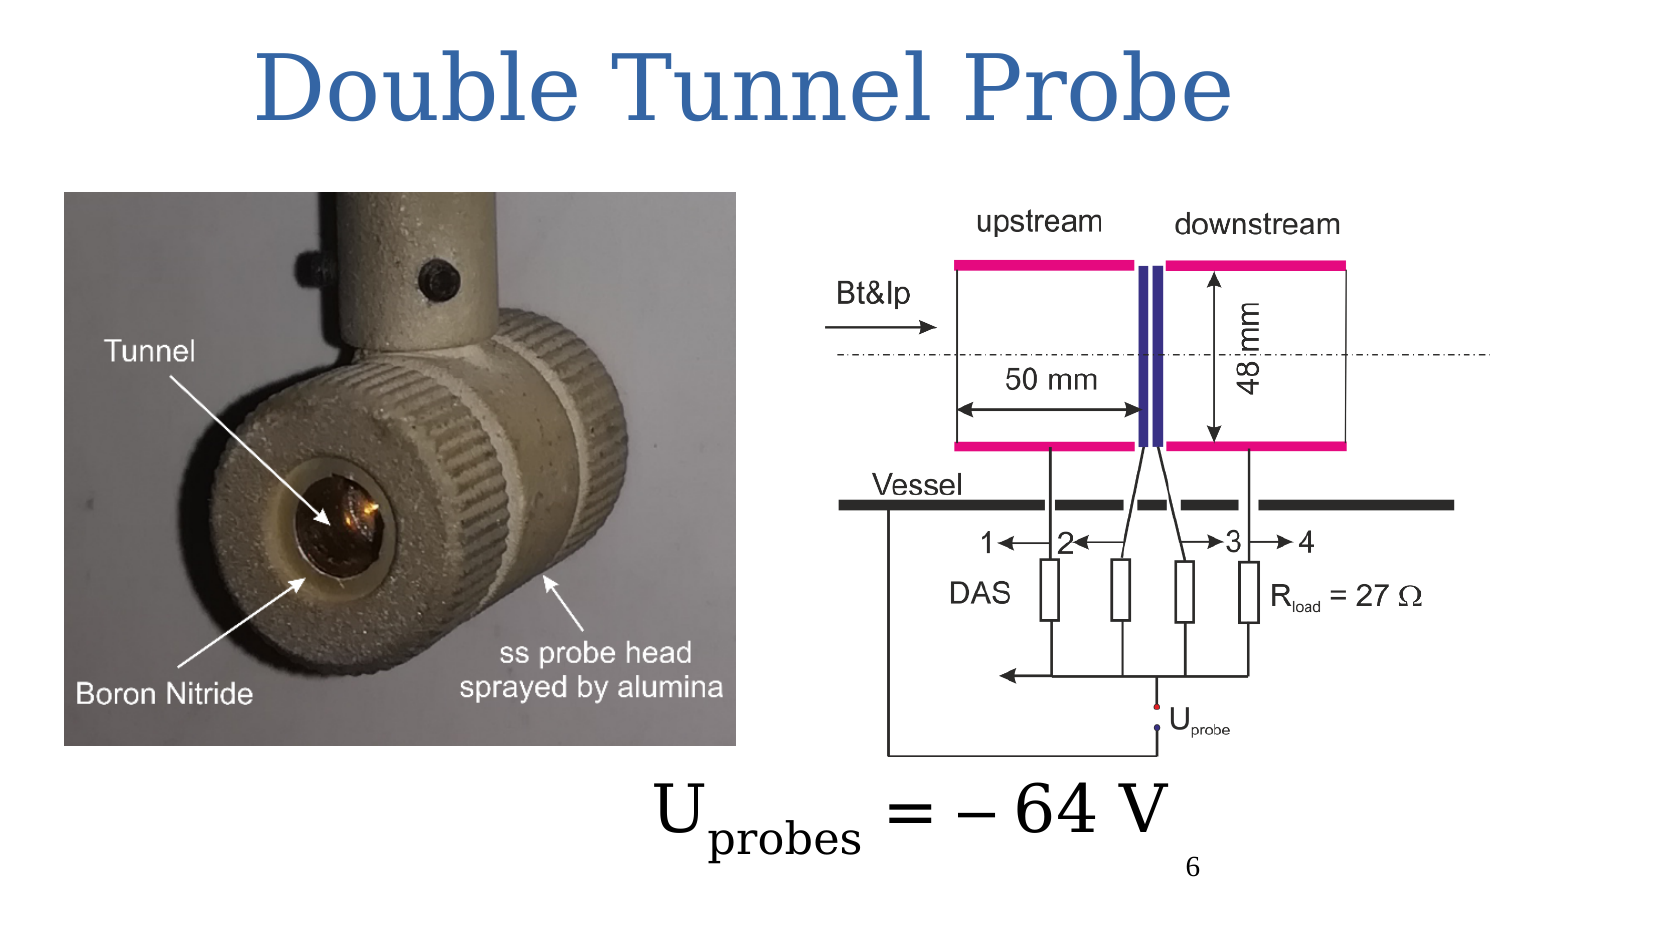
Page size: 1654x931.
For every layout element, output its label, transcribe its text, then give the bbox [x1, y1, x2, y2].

list Uprobes = – 64 V [165, 765, 1654, 931]
text_box [1185, 847, 1571, 912]
title Double Tunnel Probe [0, 6, 1489, 162]
picture [825, 210, 1490, 758]
picture [64, 192, 736, 746]
